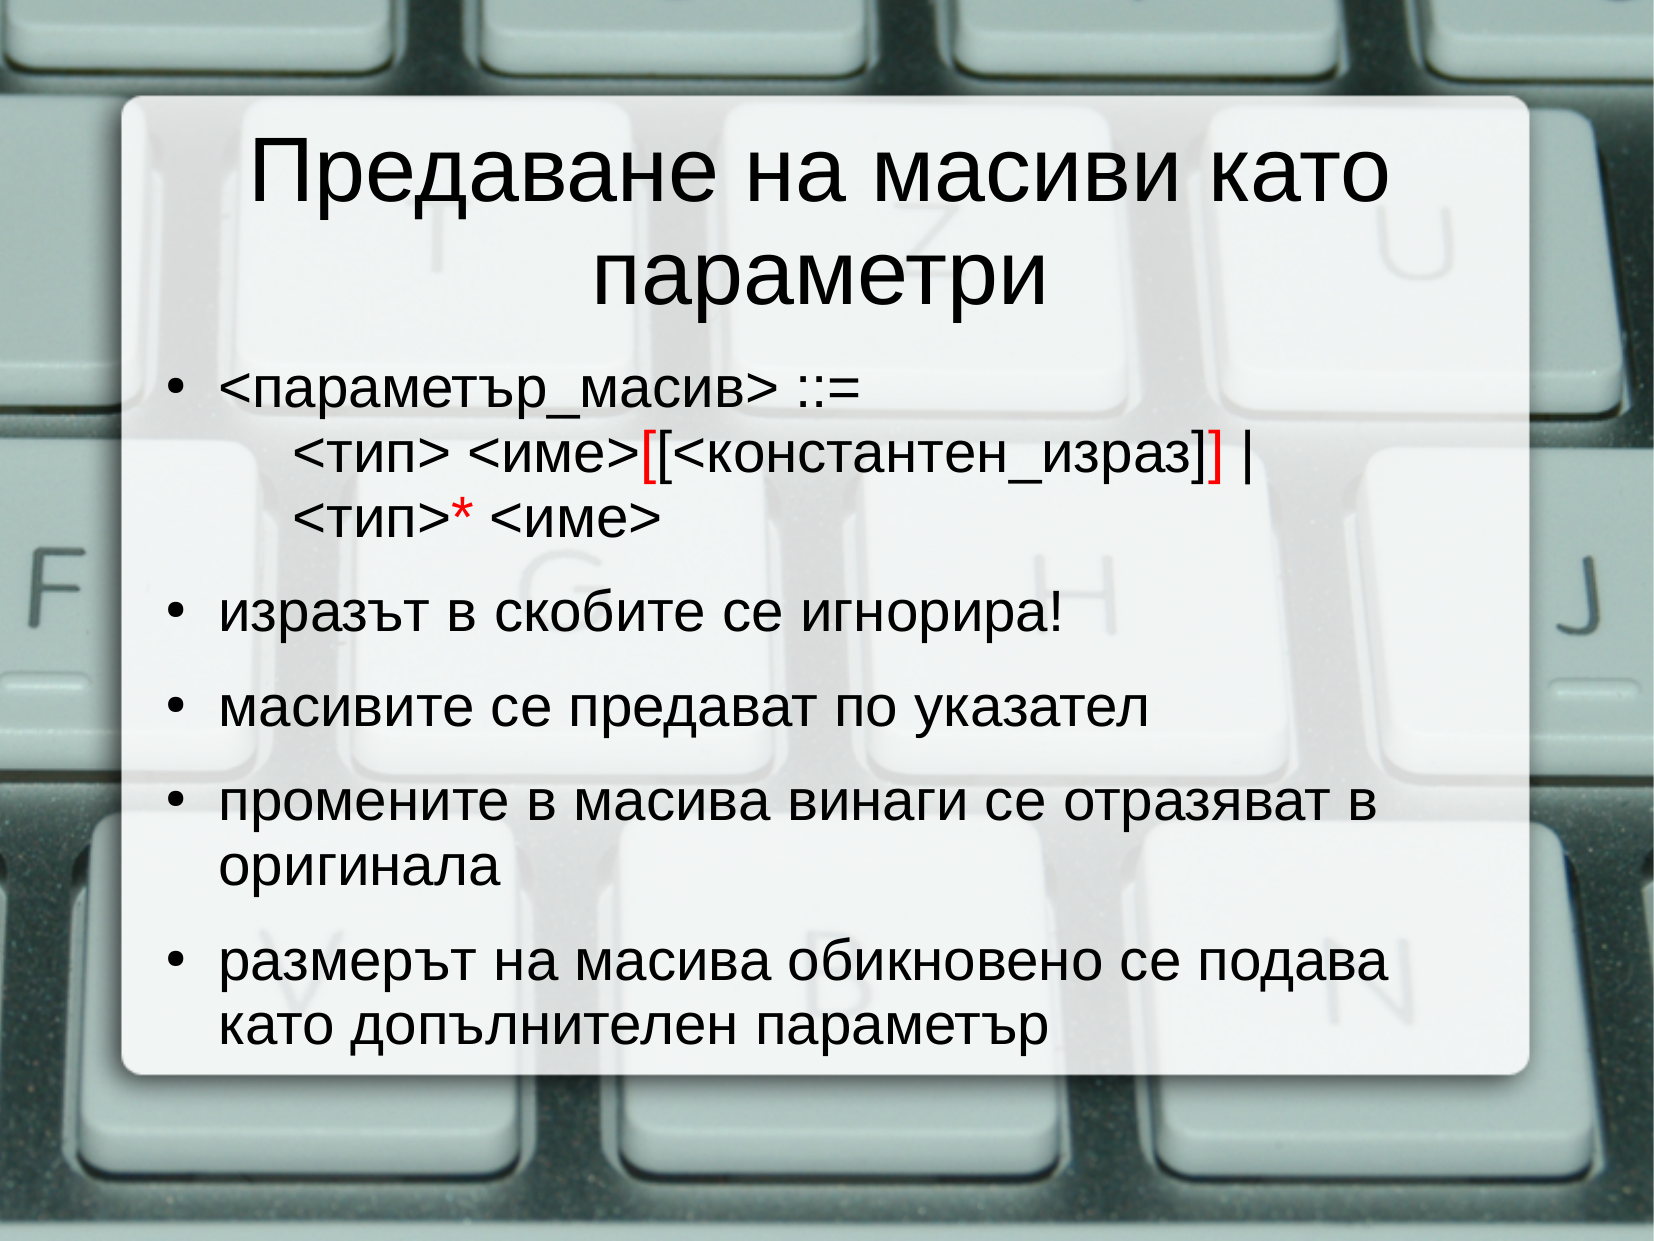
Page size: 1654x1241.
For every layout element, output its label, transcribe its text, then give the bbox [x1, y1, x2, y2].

picture [0, 0, 1654, 1241]
title Предаване на масиви като параметри [135, 117, 1506, 325]
list <параметър_масив> ::= <тип> <име>[[<константeн_израз]] | <тип>* <име> изразът в скобите се игнорира! масивите се предават по указател промените в масива винаги се отразяват в оригинала размерът на масива обикновено се подава като допълнителен параметър [147, 354, 1506, 1074]
